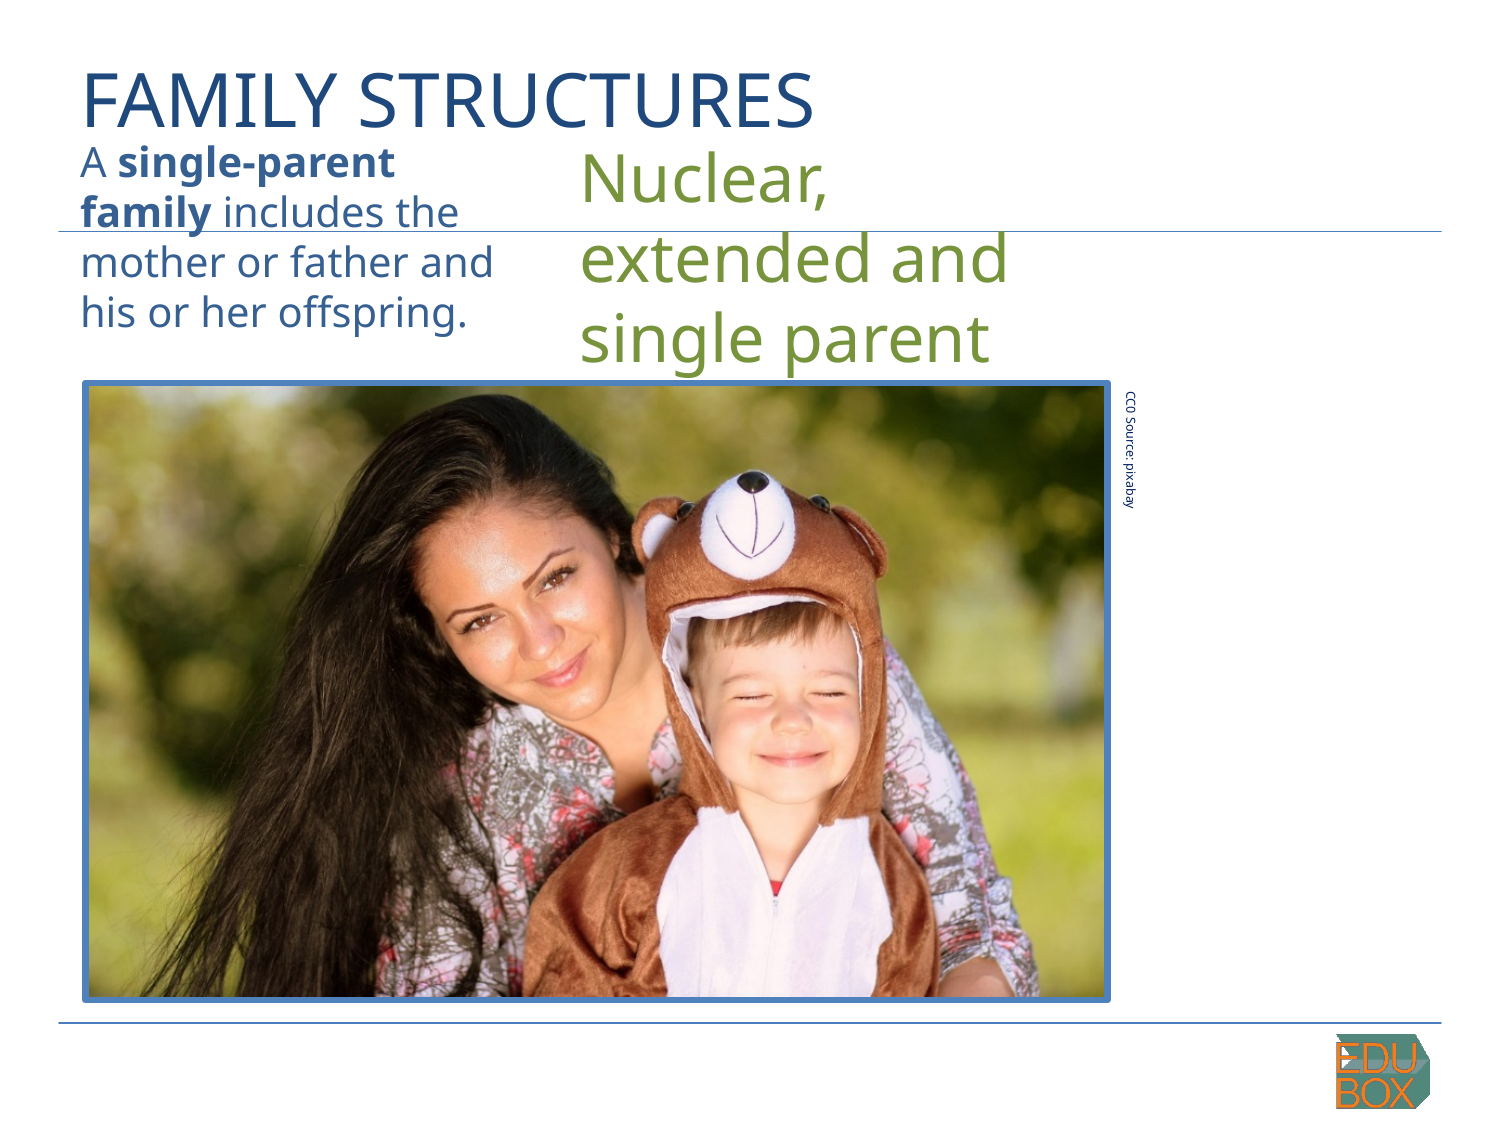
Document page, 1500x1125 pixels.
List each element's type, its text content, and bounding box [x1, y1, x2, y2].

picture [88, 385, 1105, 998]
text_box CC0 Source: pixabay [1114, 376, 1147, 749]
picture [1328, 1028, 1437, 1114]
title FAMILY STRUCTURES [64, 42, 1040, 127]
list Nuclear, extended and single parent family [64, 127, 1436, 247]
list A single-parent family includes the mother or father and his or her offspring. [64, 255, 1414, 332]
